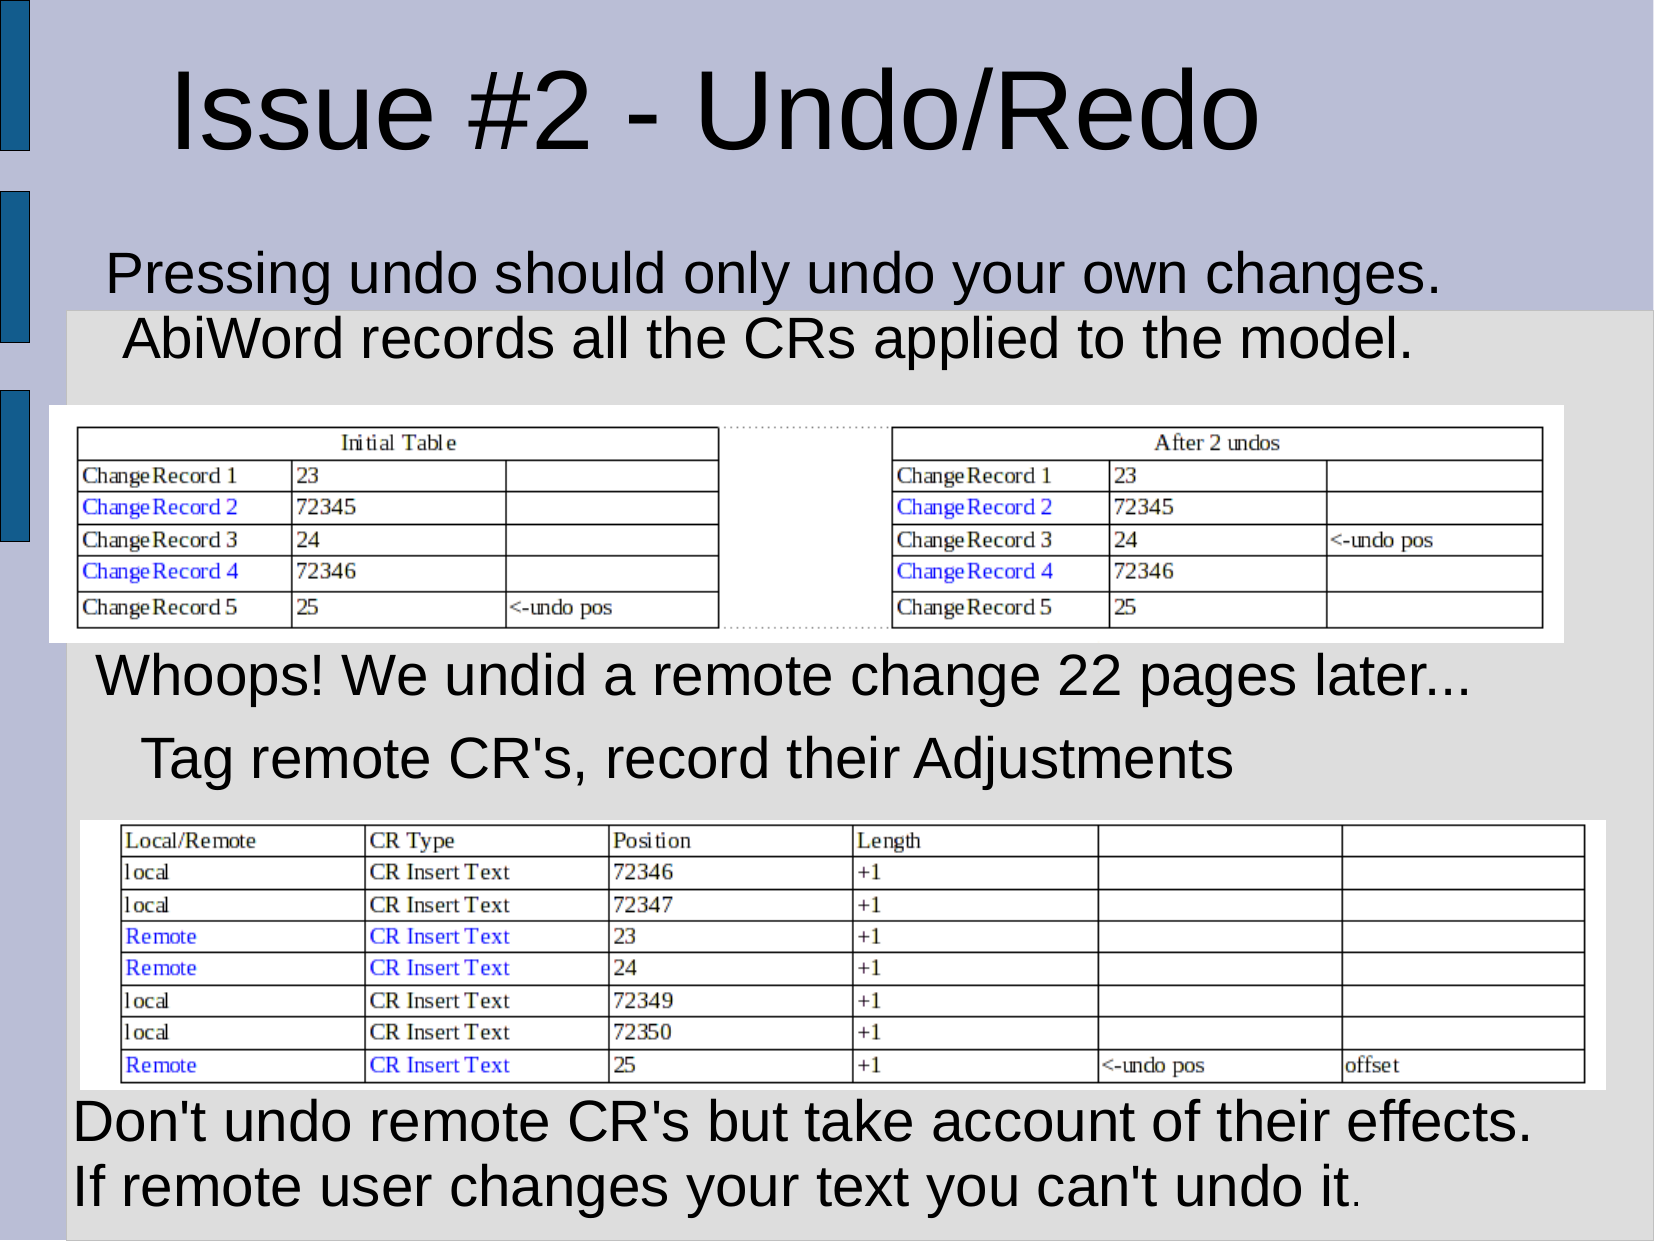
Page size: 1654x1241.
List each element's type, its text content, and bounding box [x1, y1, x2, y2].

text_box Don't undo remote CR's but take account of their effects. If remote user changes your text you can't undo it. [58, 1081, 1550, 1227]
text_box Tag remote CR's, record their Adjustments [125, 717, 1250, 798]
picture [80, 820, 1606, 1090]
text_box Whoops! We undid a remote change 22 pages later... [70, 635, 1489, 716]
text_box Issue #2 - Undo/Redo [154, 40, 1280, 181]
picture [49, 405, 1564, 643]
text_box Pressing undo should only undo your own changes. AbiWord records all the CRs applied to the model. [91, 233, 1458, 385]
